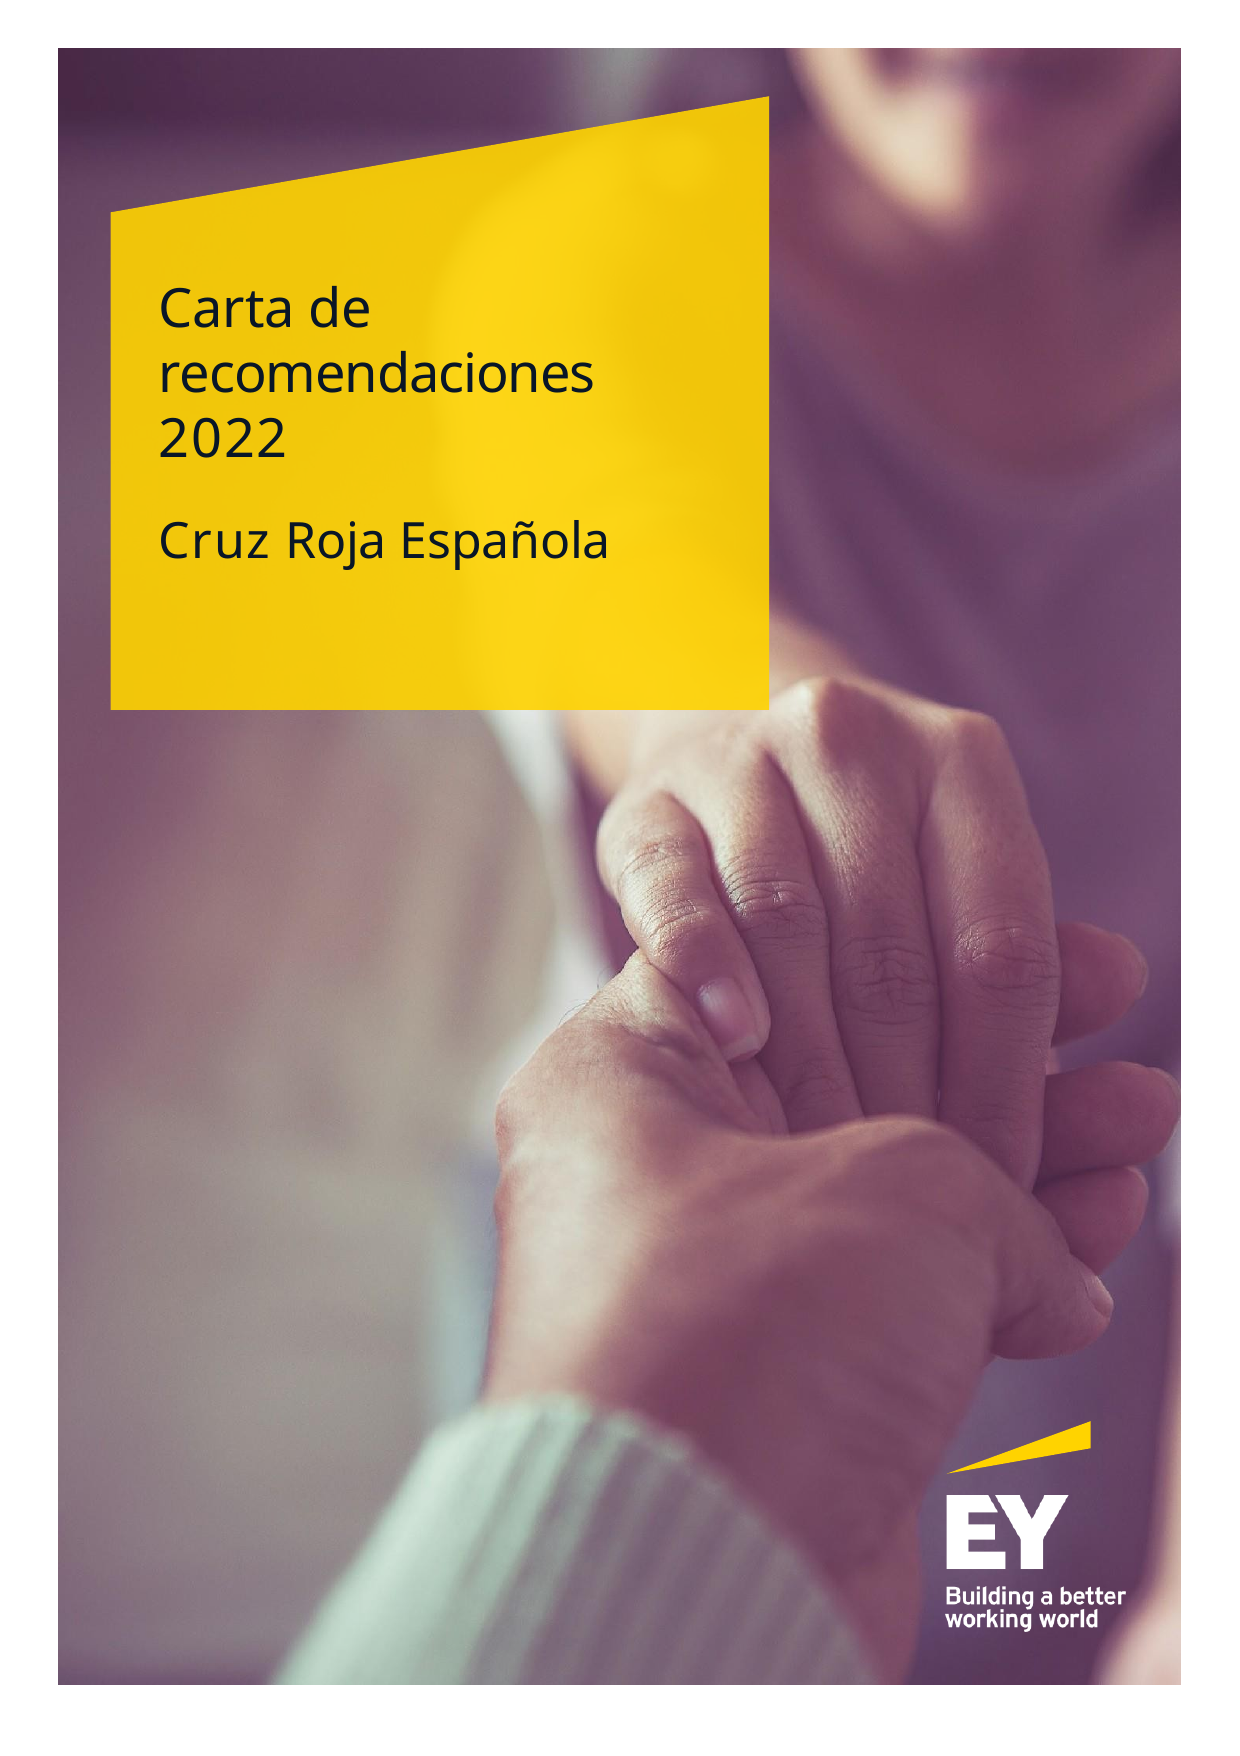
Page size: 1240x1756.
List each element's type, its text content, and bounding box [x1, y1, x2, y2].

picture [58, 49, 1181, 1686]
text_box [110, 96, 770, 710]
text_box Carta de recomendaciones 2022 Cruz Roja Española [156, 271, 701, 506]
text_box [946, 1421, 1091, 1474]
